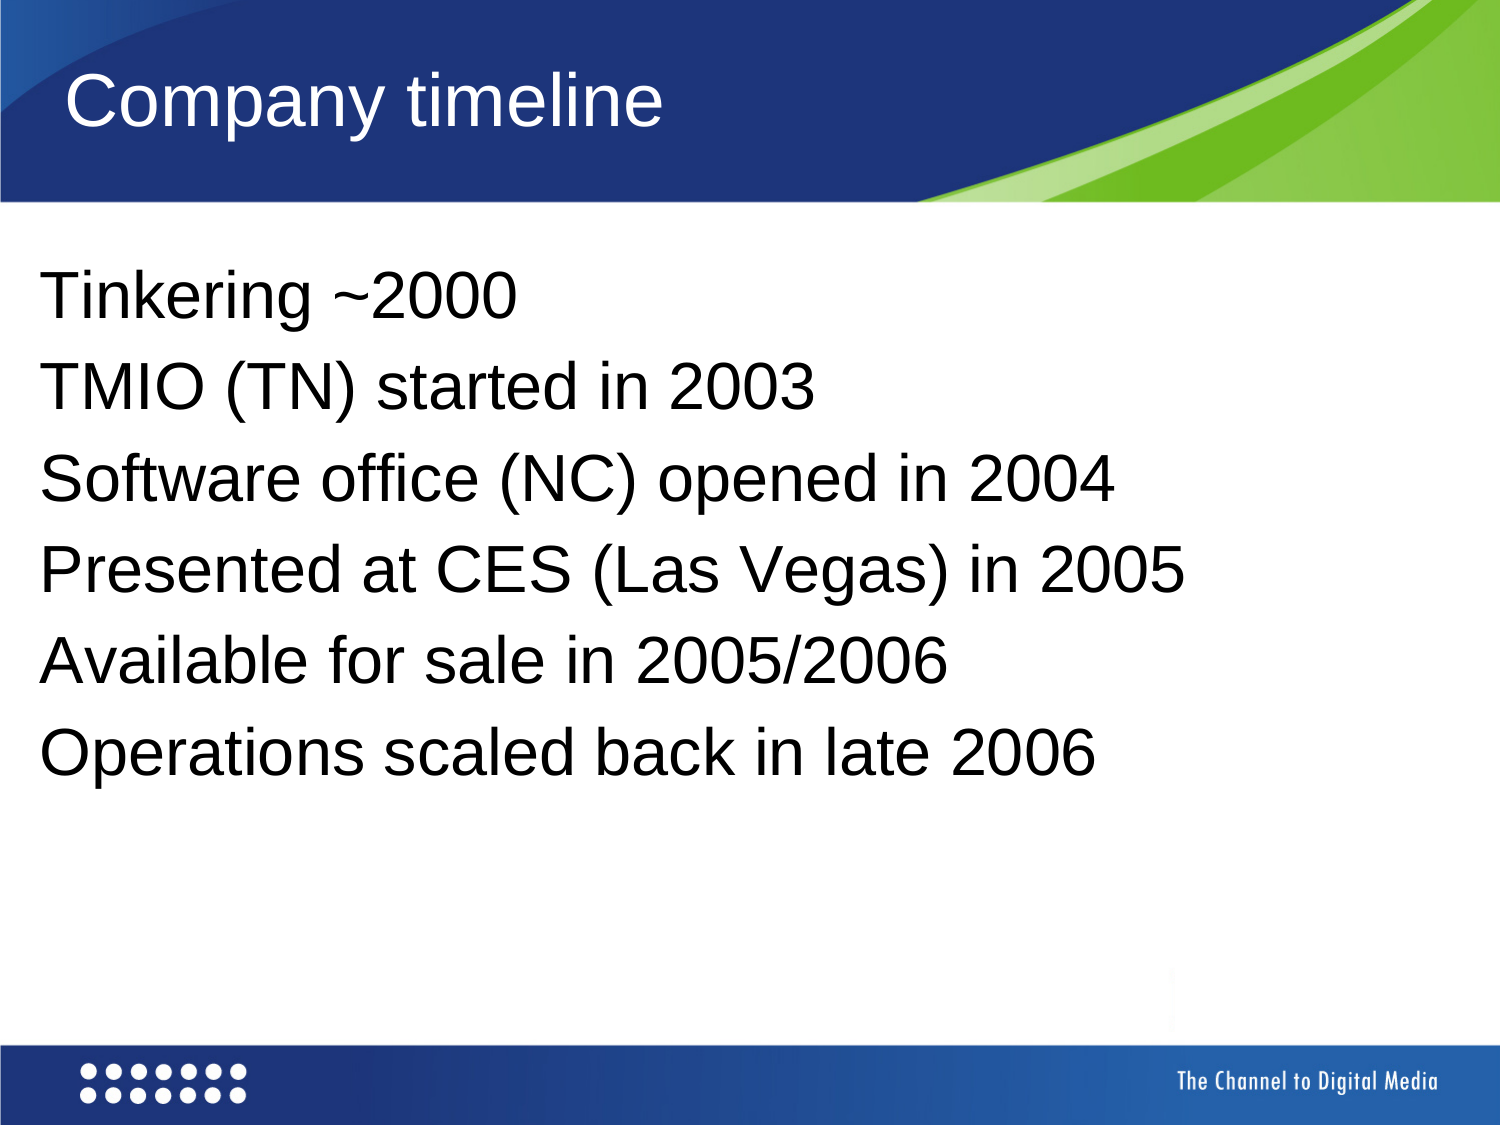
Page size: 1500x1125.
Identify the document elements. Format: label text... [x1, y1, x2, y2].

picture [0, 0, 1500, 1125]
list Tinkering ~2000 TMIO (TN) started in 2003 Software office (NC) opened in 2004 Presented at CES (Las Vegas) in 2005 Available for sale in 2005/2006 Operations scaled back in late 2006 [24, 249, 1463, 1001]
title Company timeline [50, 24, 1450, 176]
